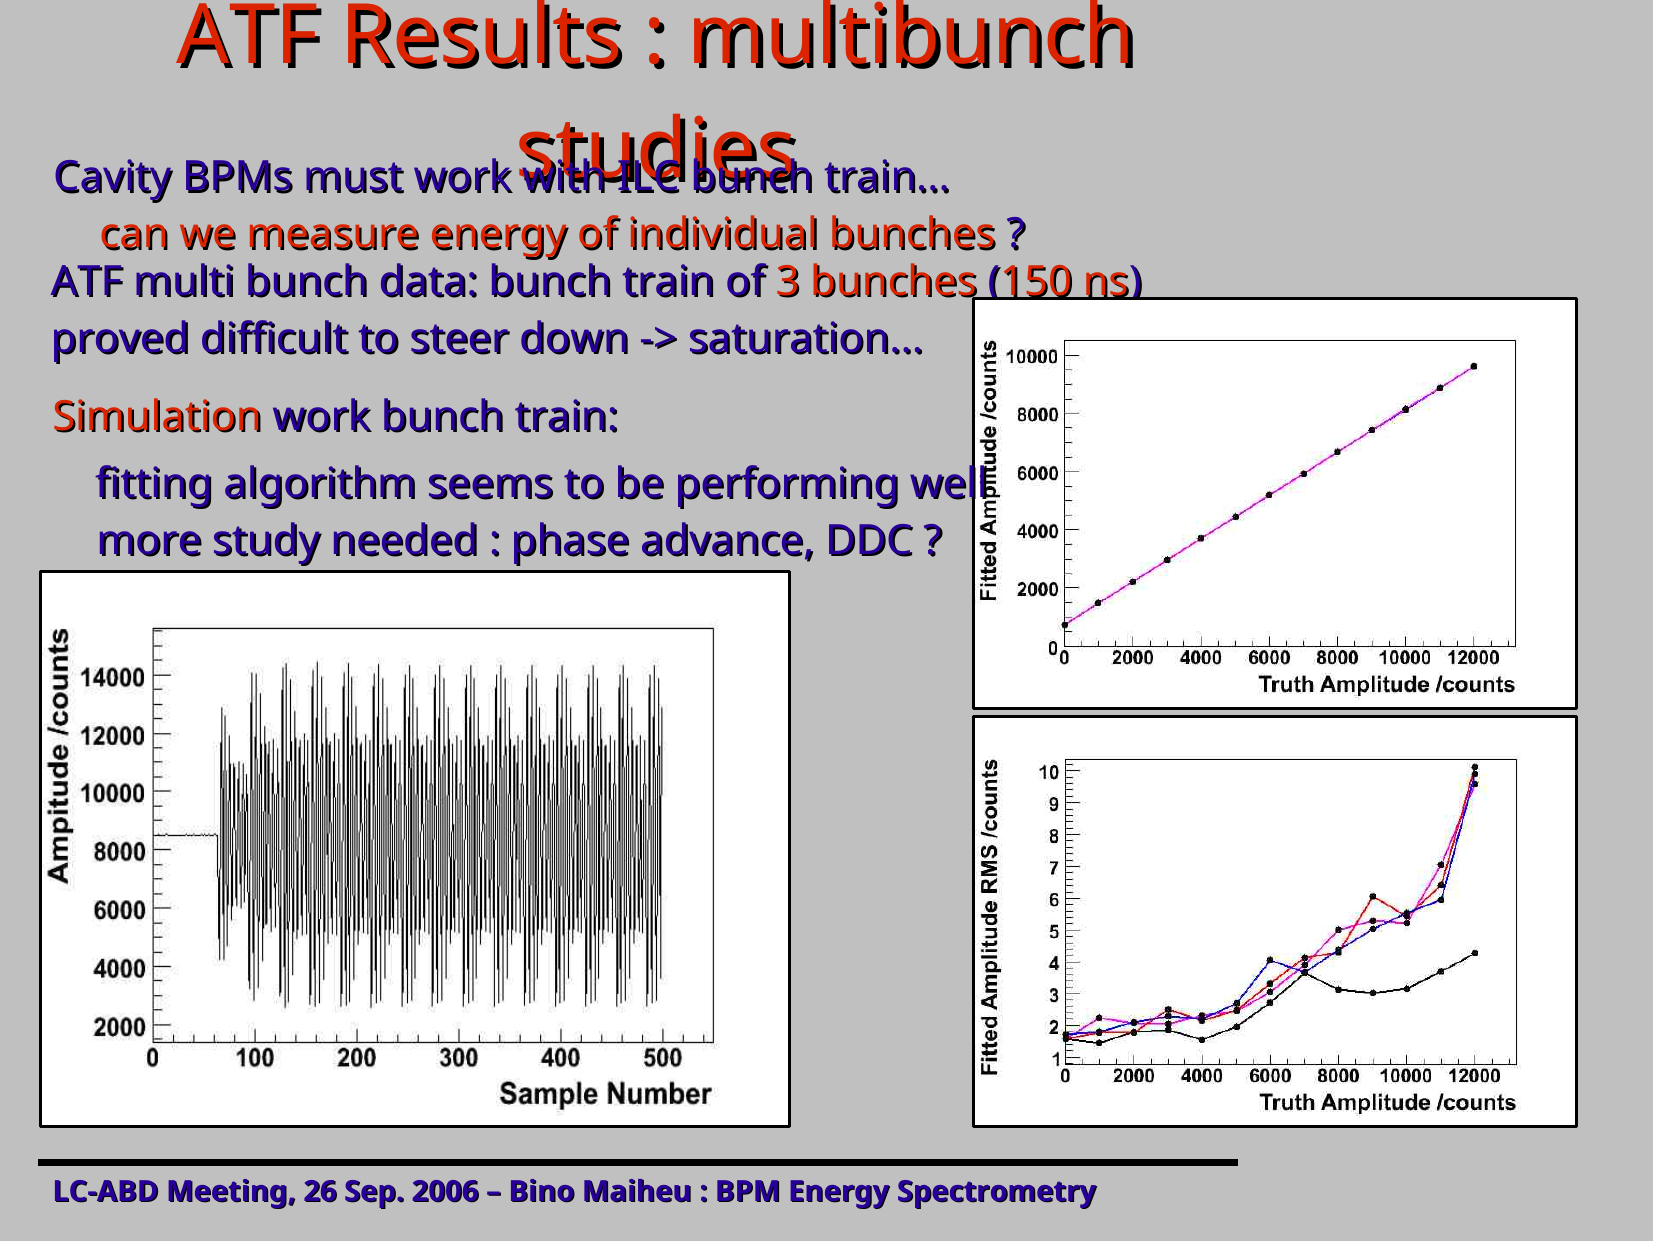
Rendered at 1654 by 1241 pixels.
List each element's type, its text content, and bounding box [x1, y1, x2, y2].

picture [975, 718, 1576, 1126]
picture [974, 300, 1575, 707]
title ATF Results : multibunch studies [37, 37, 1276, 140]
text_box Cavity BPMs must work with ILC bunch train... can we measure energy of individual bunches ? [38, 138, 1028, 243]
picture [41, 573, 788, 1126]
text_box LC-ABD Meeting, 26 Sep. 2006 – Bino Maiheu : BPM Energy Spectrometry [37, 1162, 1148, 1213]
text_box Simulation work bunch train: [37, 378, 612, 444]
text_box fitting algorithm seems to be performing well more study needed : phase advance, DDC ? [70, 445, 956, 561]
text_box ATF multi bunch data: bunch train of 3 bunches (150 ns) proved difficult to steer down -> saturation... [35, 243, 1116, 359]
